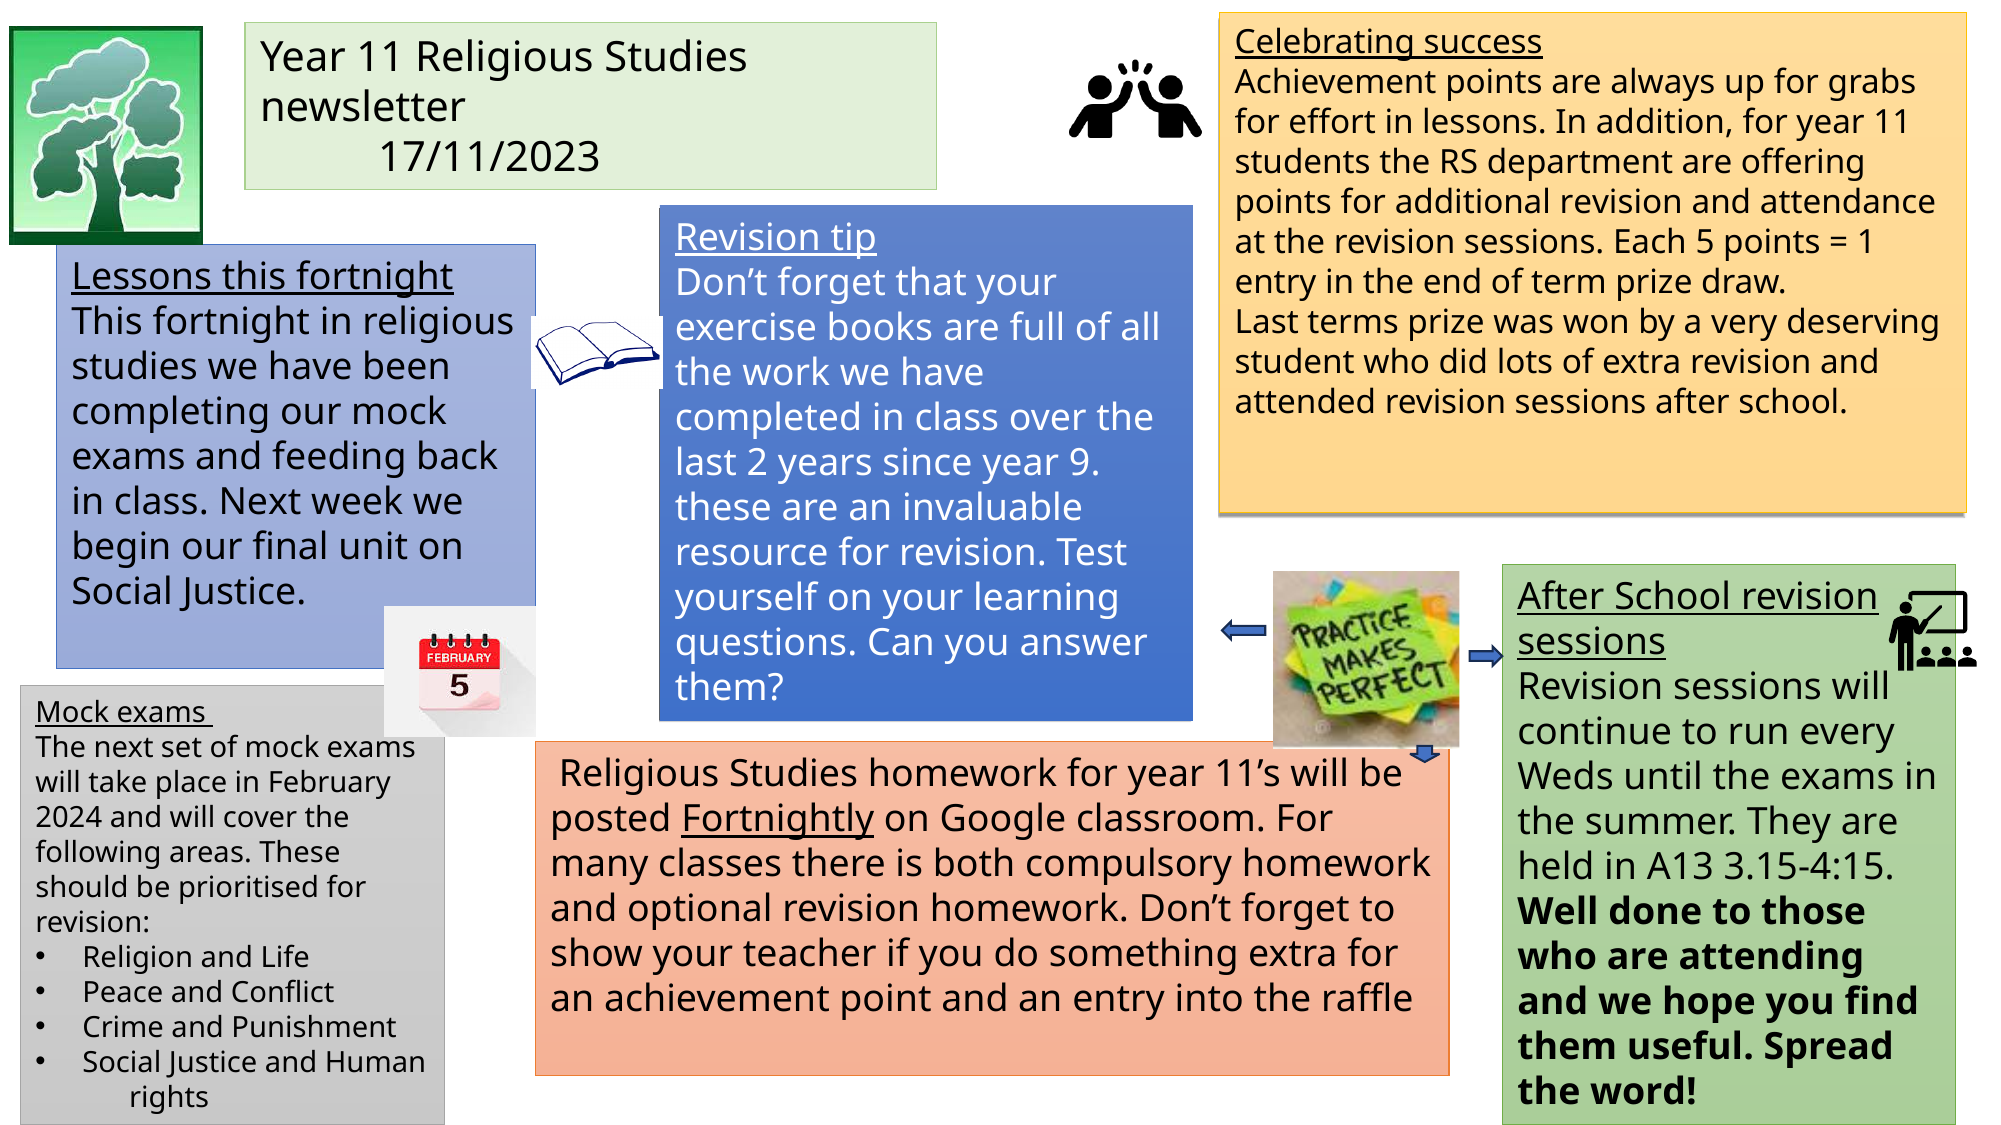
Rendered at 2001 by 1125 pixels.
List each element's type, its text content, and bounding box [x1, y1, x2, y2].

picture [9, 26, 203, 245]
picture [1065, 28, 1205, 169]
picture [1273, 566, 1460, 749]
title [98, 0, 1599, 361]
text_box [1410, 745, 1440, 762]
text_box Revision tip Don’t forget that your exercise books are full of all the work we have completed in class over the last 2 years since year 9. these are an invaluable resource for revision. Test yourself on your learning questions. Can you answer them? [659, 205, 1193, 721]
text_box Year 11 Religious Studies newsletter 17/11/2023 [244, 22, 937, 190]
text_box Lessons this fortnight This fortnight in religious studies we have been completing our mock exams and feeding back in class. Next week we begin our final unit on Social Justice. [56, 244, 536, 669]
text_box [1469, 646, 1503, 666]
text_box Religious Studies homework for year 11’s will be posted Fortnightly on Google classroom. For many classes there is both compulsory homework and optional revision homework. Don’t forget to show your teacher if you do something extra for an achievement point and an entry into the raffle [535, 741, 1449, 1076]
picture [1882, 580, 1984, 681]
text_box [1221, 621, 1266, 640]
text_box Mock exams The next set of mock exams will take place in February 2024 and will cover the following areas. These should be prioritised for revision: Religion and Life Peace and Conflict Crime and Punishment Social Justice and Human rights [20, 685, 445, 1125]
text_box After School revision sessions Revision sessions will continue to run every Weds until the exams in the summer. They are held in A13 3.15-4:15. Well done to those who are attending and we hope you find them useful. Spread the word! [1502, 564, 1956, 1125]
text_box Celebrating success Achievement points are always up for grabs for effort in lessons. In addition, for year 11 students the RS department are offering points for additional revision and attendance at the revision sessions. Each 5 points = 1 entry in the end of term prize draw. Last terms prize was won by a very deserving student who did lots of extra revision and attended revision sessions after school. [1219, 12, 1967, 513]
picture [384, 606, 536, 737]
picture [531, 316, 663, 389]
